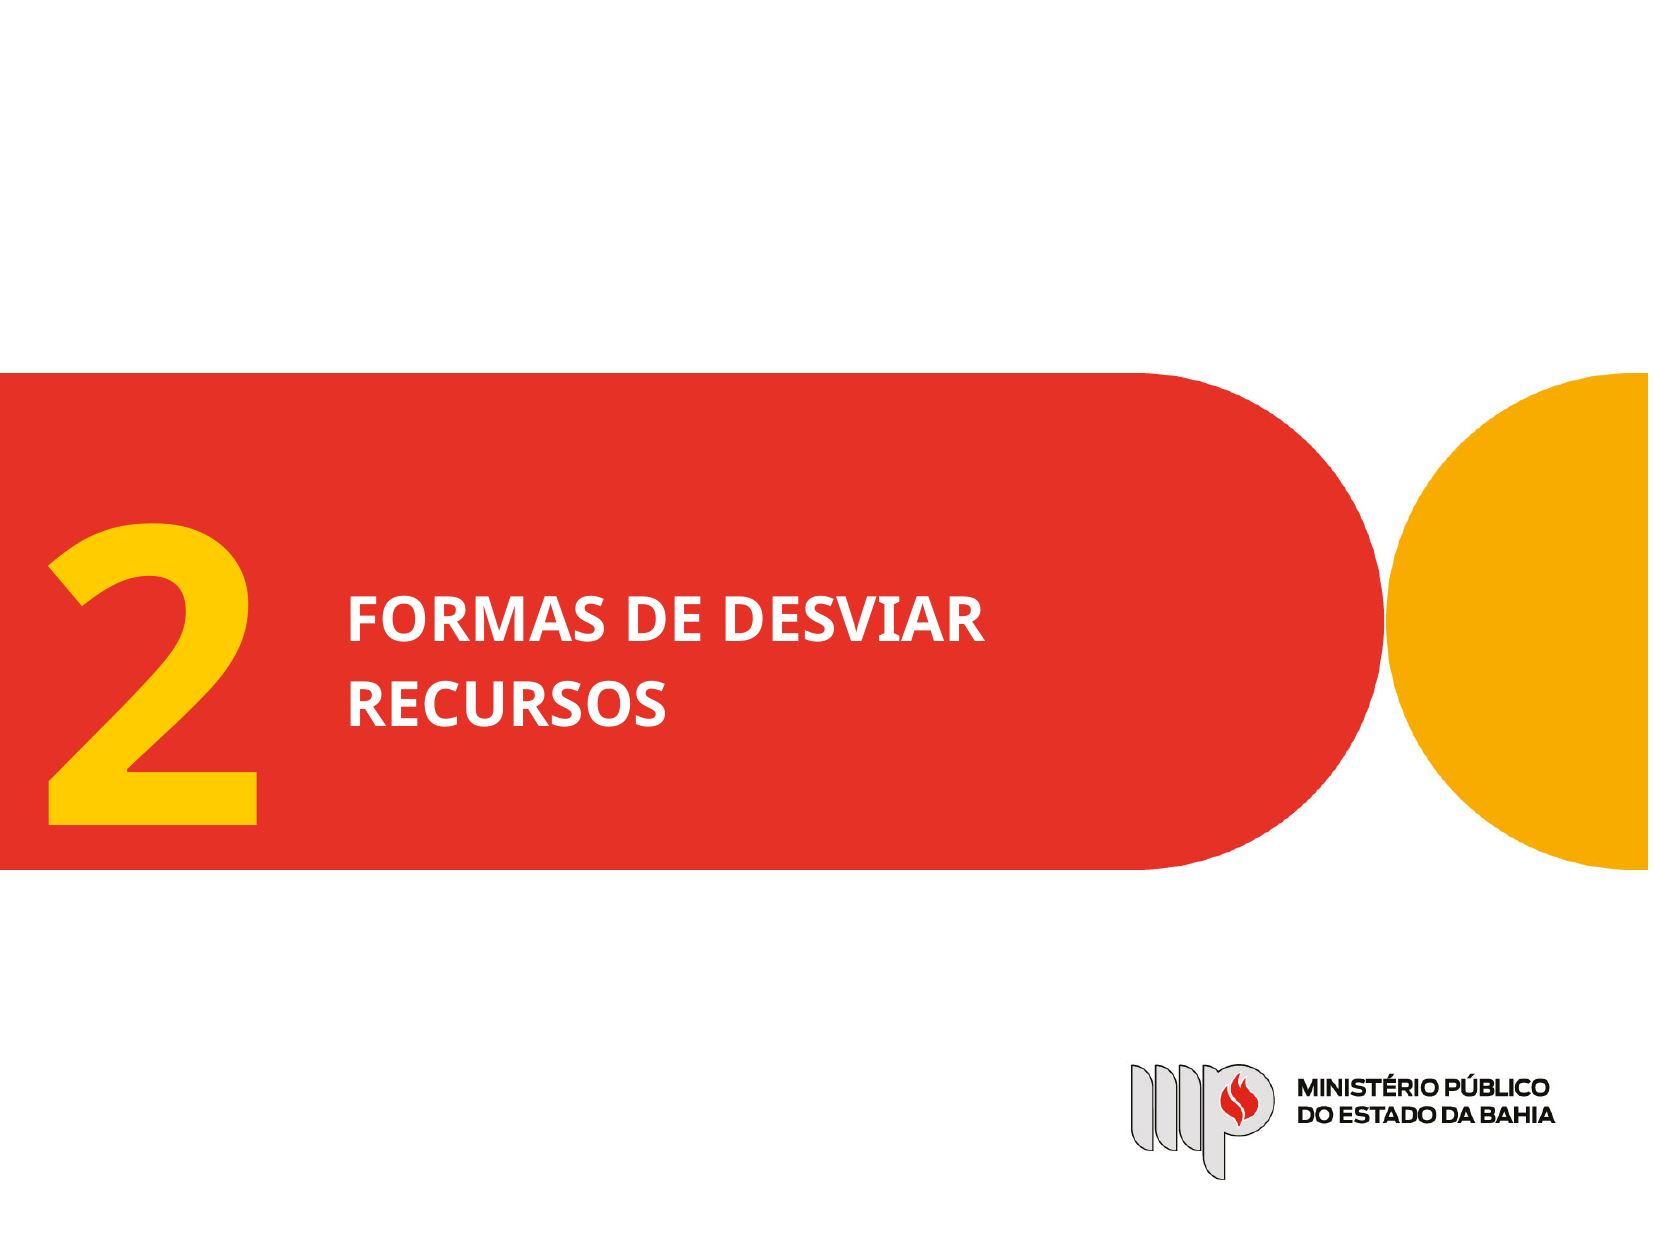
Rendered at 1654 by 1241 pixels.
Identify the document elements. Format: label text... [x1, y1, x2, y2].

text_box FORMAS DE DESVIAR RECURSOS [330, 566, 1170, 732]
picture [0, 0, 1648, 1241]
text_box 2 [17, 372, 331, 911]
